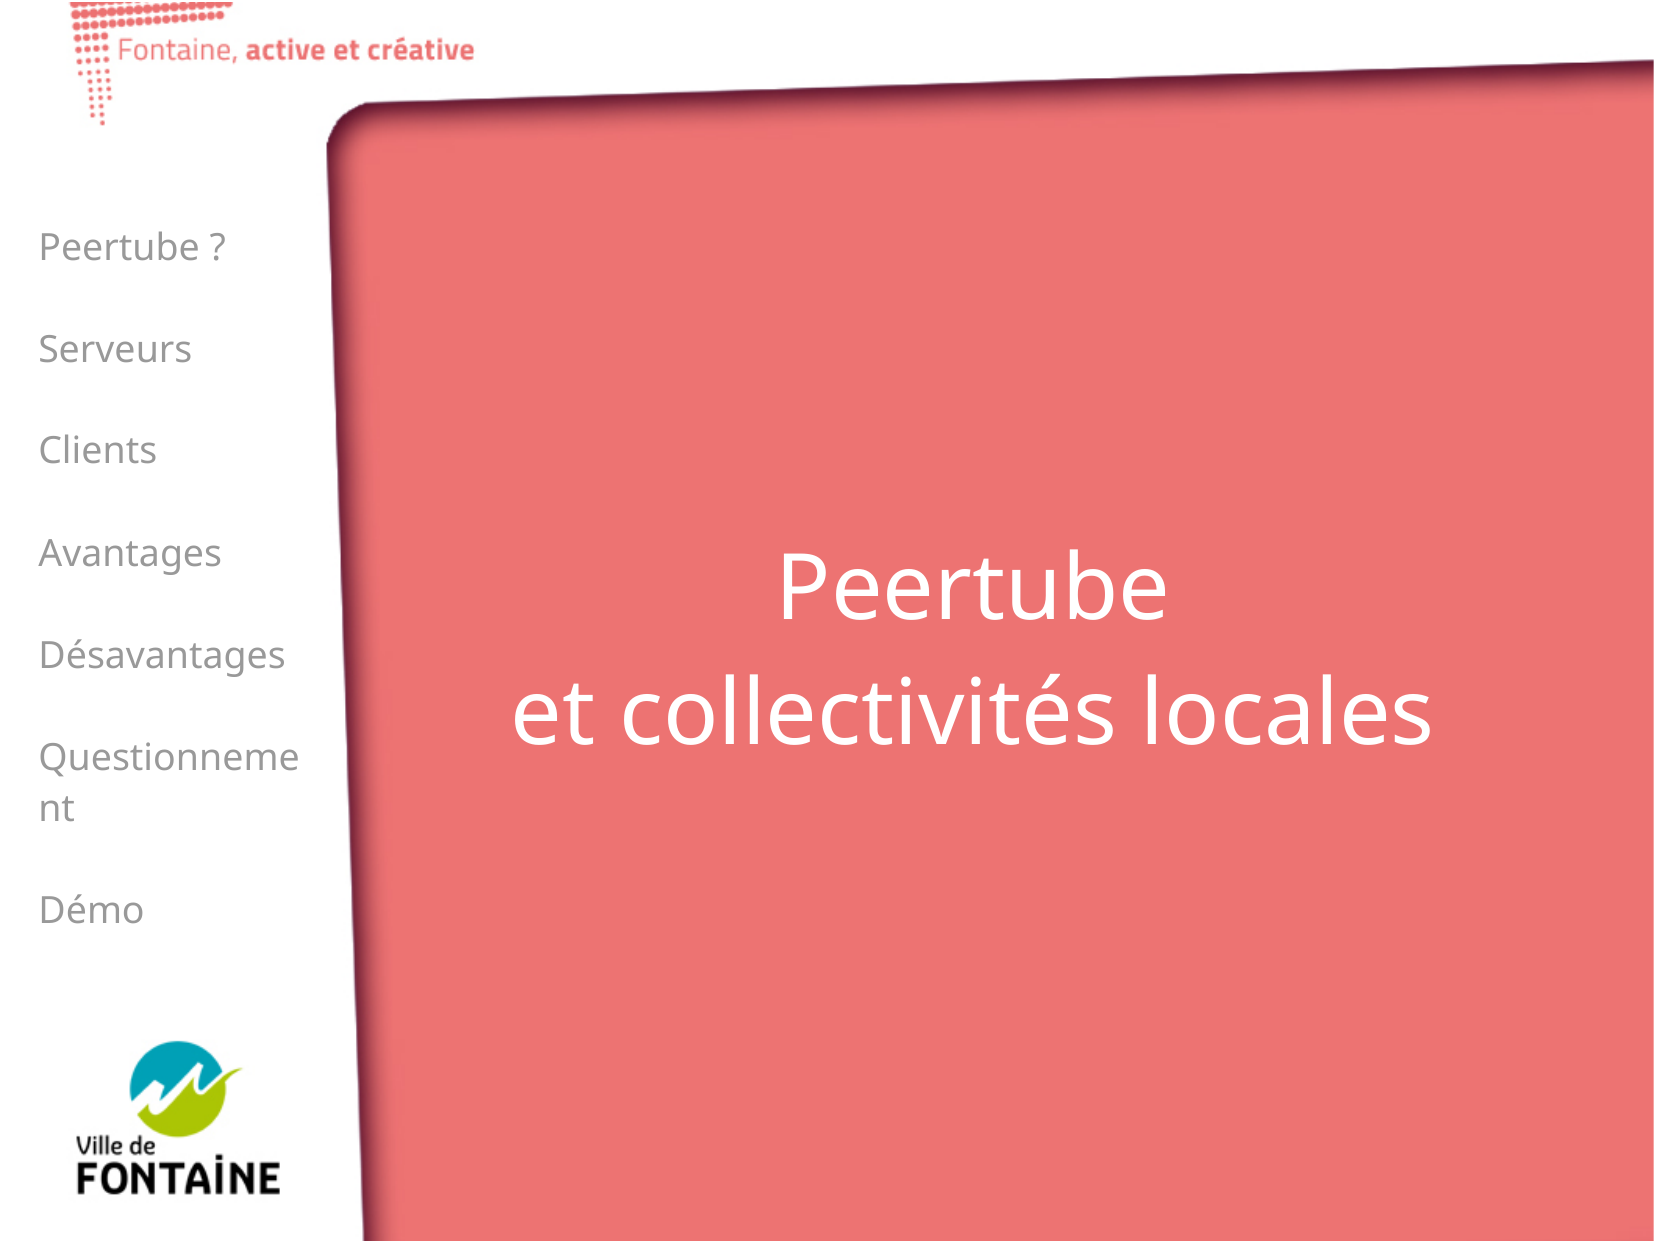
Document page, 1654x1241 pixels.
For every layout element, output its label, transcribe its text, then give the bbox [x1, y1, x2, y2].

text_box Peertube ? Serveurs Clients Avantages Désavantages Questionnement Démo [23, 212, 331, 794]
text_box Peertube et collectivités locales [496, 513, 1454, 743]
picture [5, 2, 1654, 1241]
